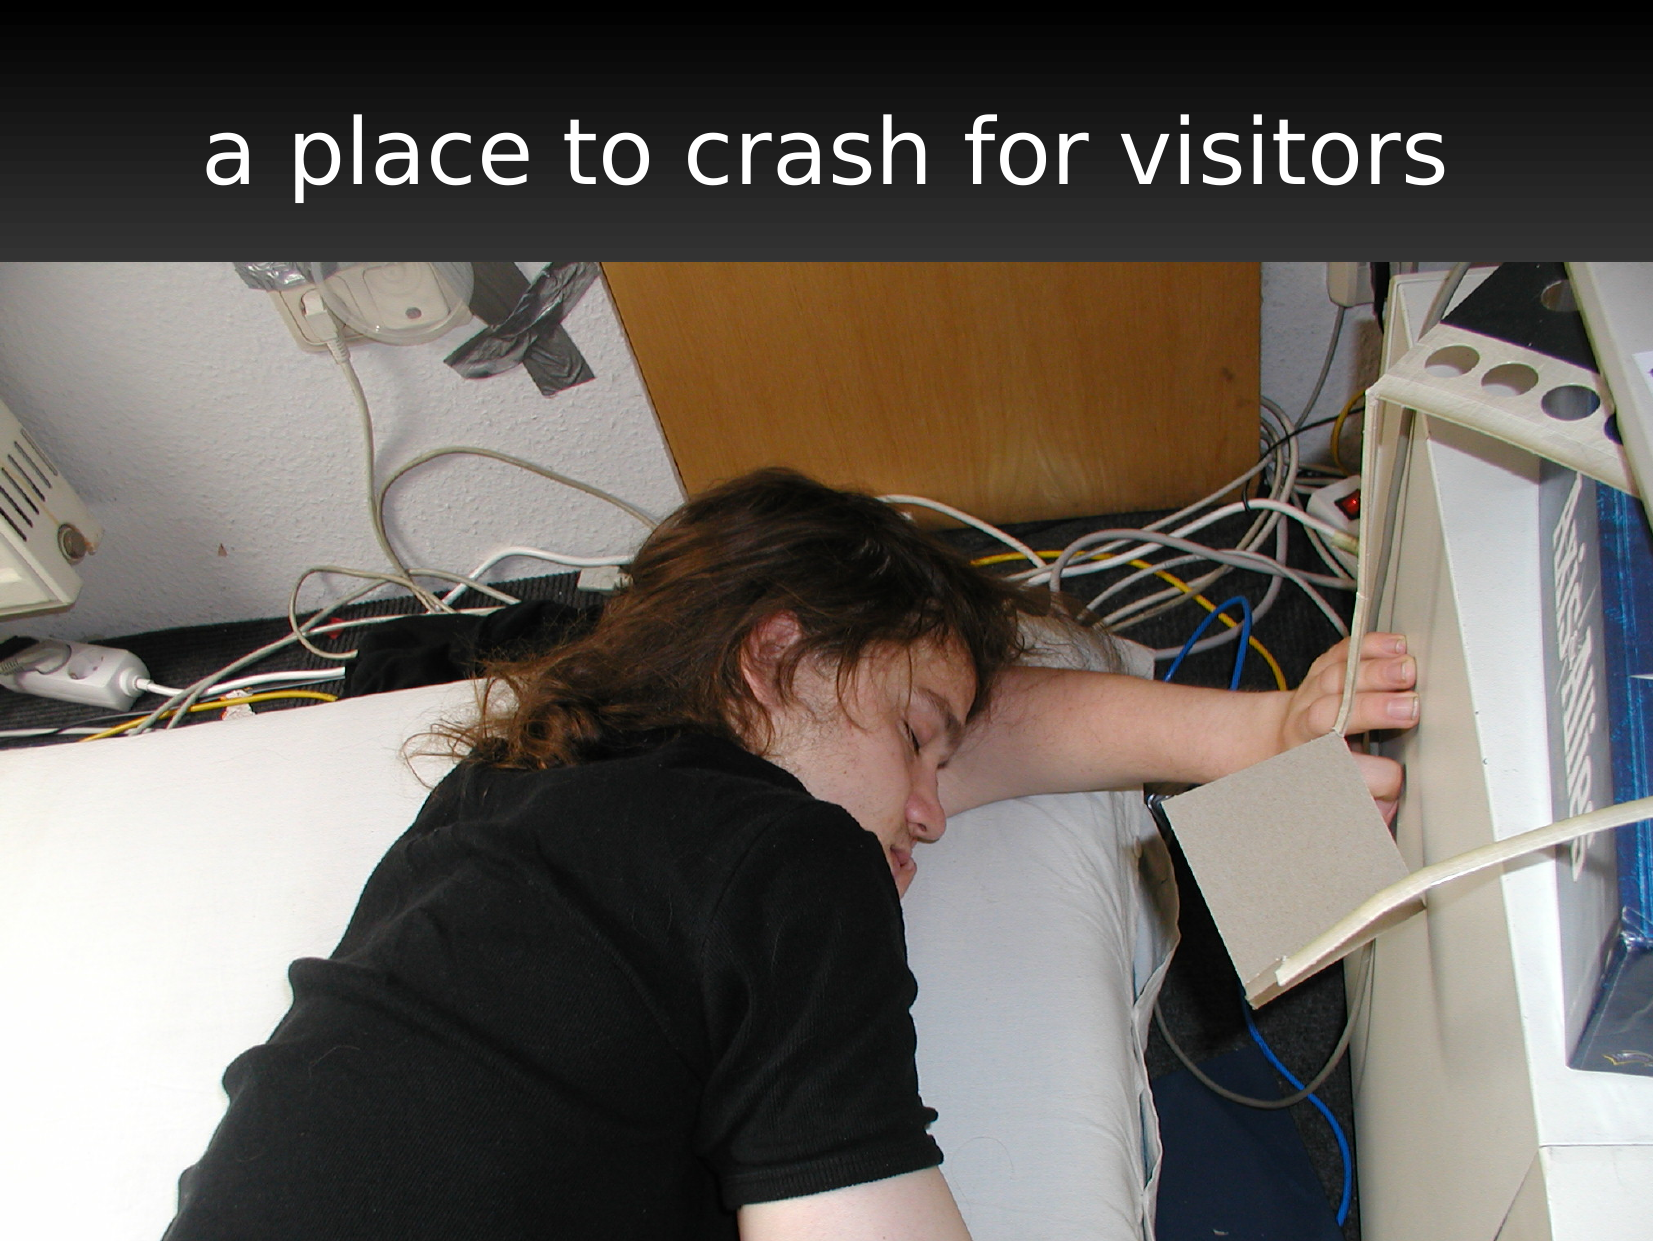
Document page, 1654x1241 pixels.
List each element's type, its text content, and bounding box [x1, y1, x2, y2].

picture [0, 262, 1653, 1241]
title a place to crash for visitors [82, 49, 1571, 257]
